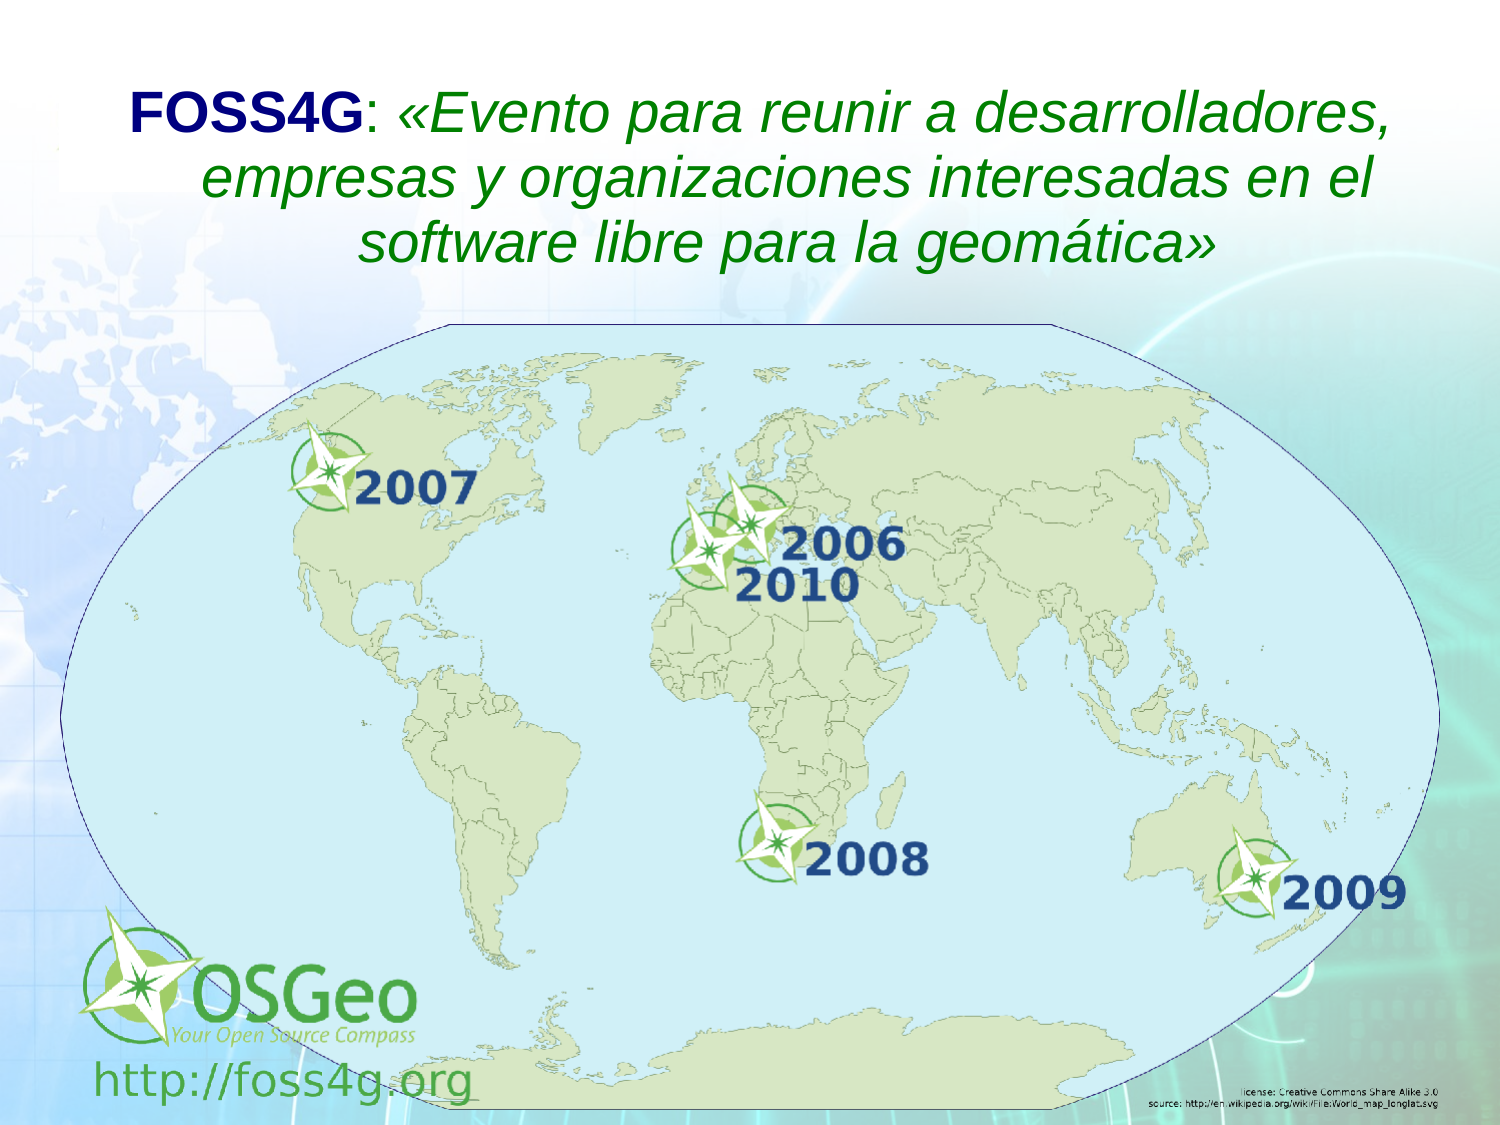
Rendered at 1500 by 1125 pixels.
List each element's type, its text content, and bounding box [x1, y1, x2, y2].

picture [60, 324, 1440, 1112]
list FOSS4G: «Evento para reunir a desarrolladores, empresas y organizaciones interesadas en el software libre para la geomática» [29, 29, 1477, 325]
